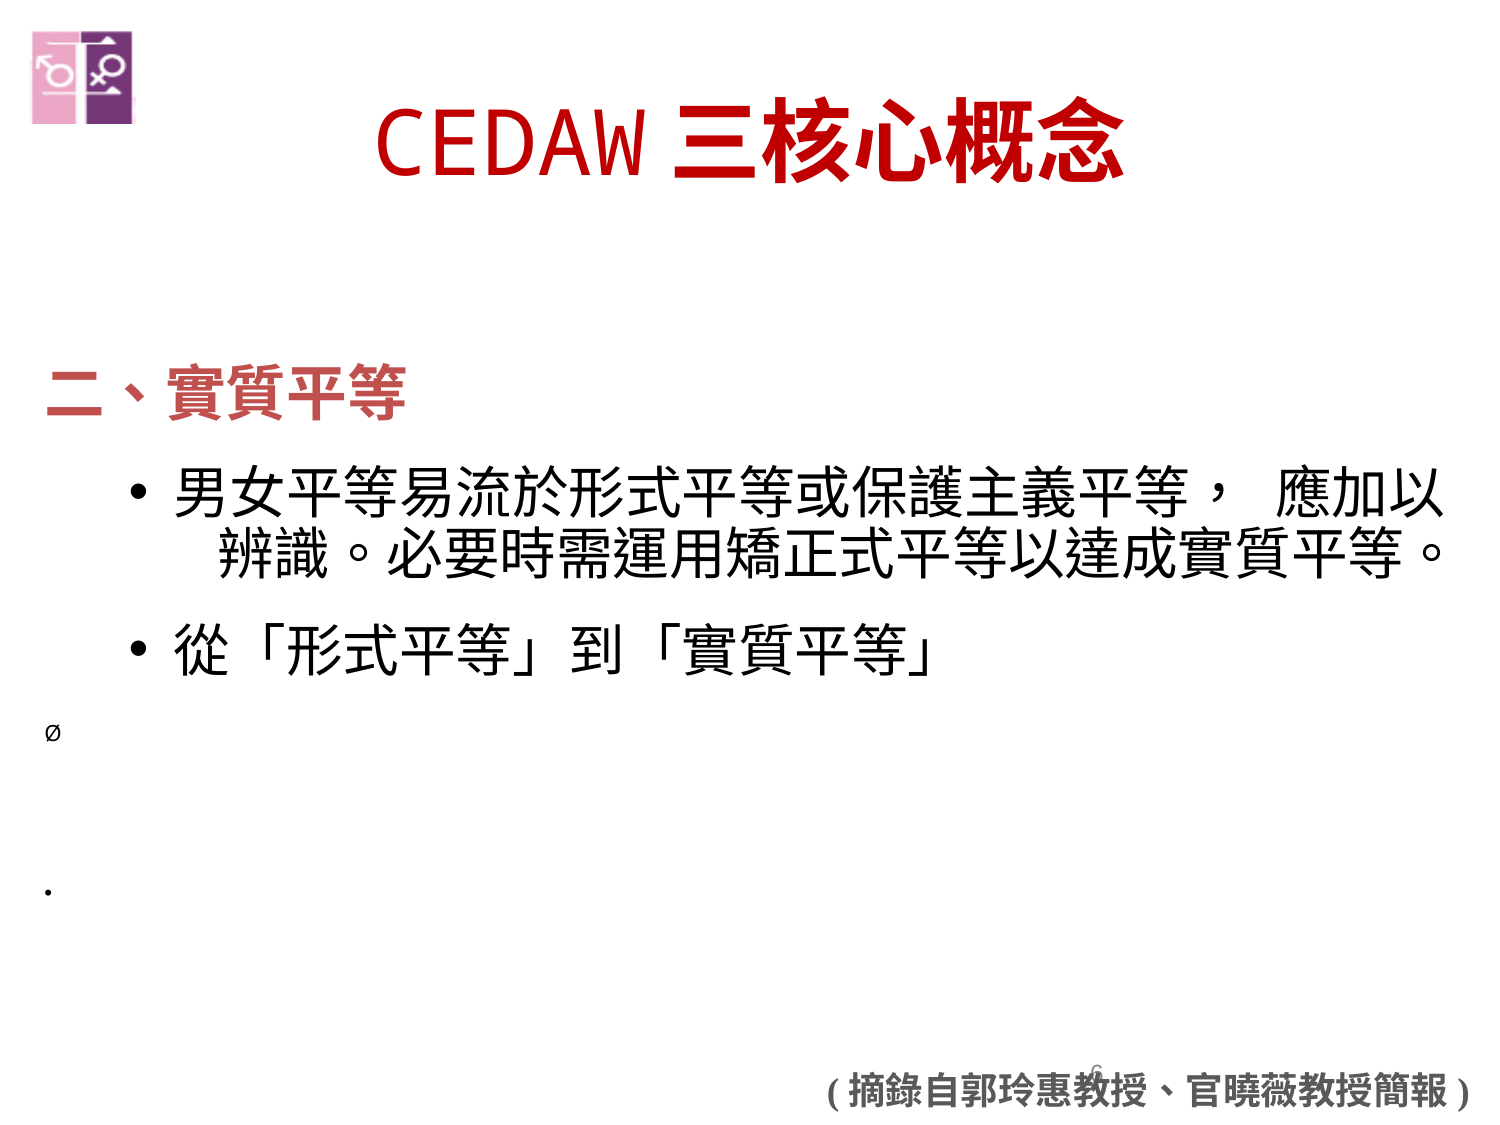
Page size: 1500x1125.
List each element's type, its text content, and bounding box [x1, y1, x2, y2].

title CEDAW三核心概念 [75, 45, 1426, 233]
list 二、實質平等 男女平等易流於形式平等或保護主義平等， 應加以辨識。必要時需運用矯正式平等以達成實質平等。 從「形式平等」到「實質平等」 [29, 278, 1465, 906]
text_box (摘錄自郭玲惠教授、官曉薇教授簡報) [797, 1039, 1485, 1124]
